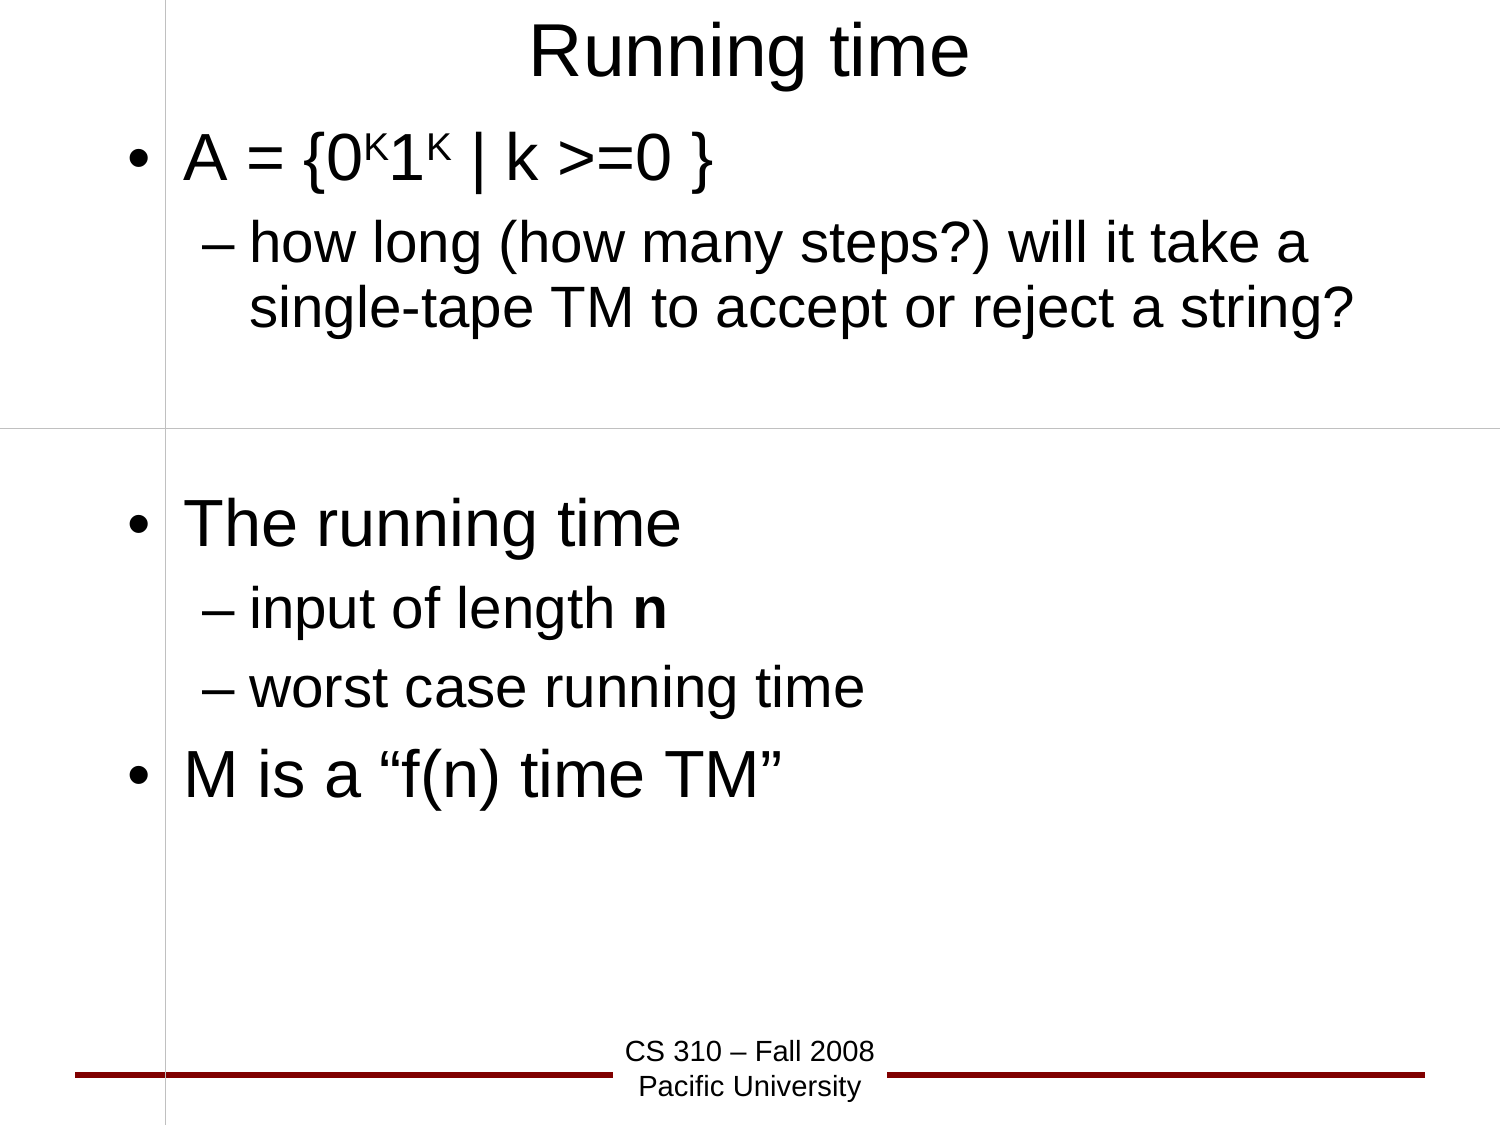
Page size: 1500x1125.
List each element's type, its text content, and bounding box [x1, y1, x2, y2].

list A = {0K1K | k >=0 } how long (how many steps?) will it take a single-tape TM to accept or reject a string? The running time input of length n worst case running time M is a “f(n) time TM” [112, 112, 1388, 1063]
title Running time [112, 0, 1388, 100]
